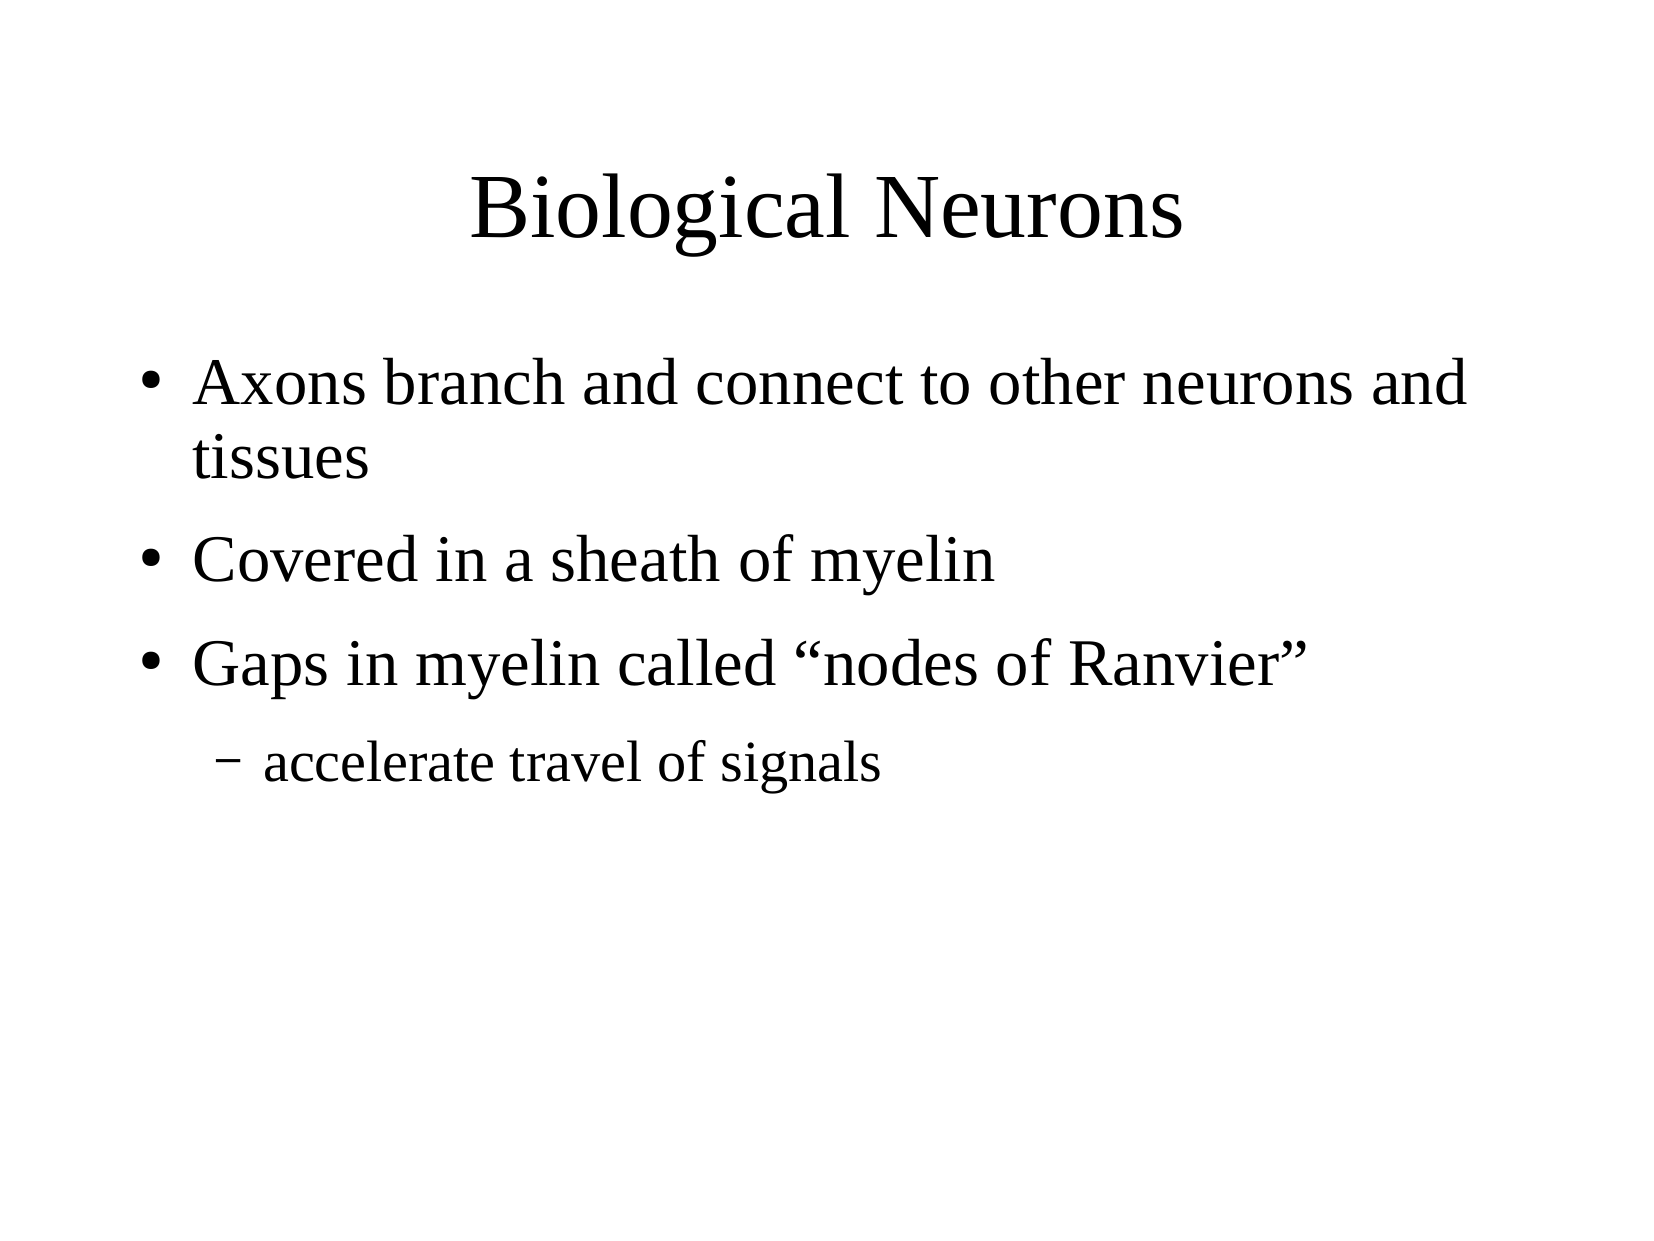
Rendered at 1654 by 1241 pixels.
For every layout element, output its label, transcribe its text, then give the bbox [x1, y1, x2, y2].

title Biological Neurons [121, 102, 1534, 311]
list Axons branch and connect to other neurons and tissues Covered in a sheath of myelin Gaps in myelin called “nodes of Ranvier” accelerate travel of signals [121, 344, 1534, 1127]
